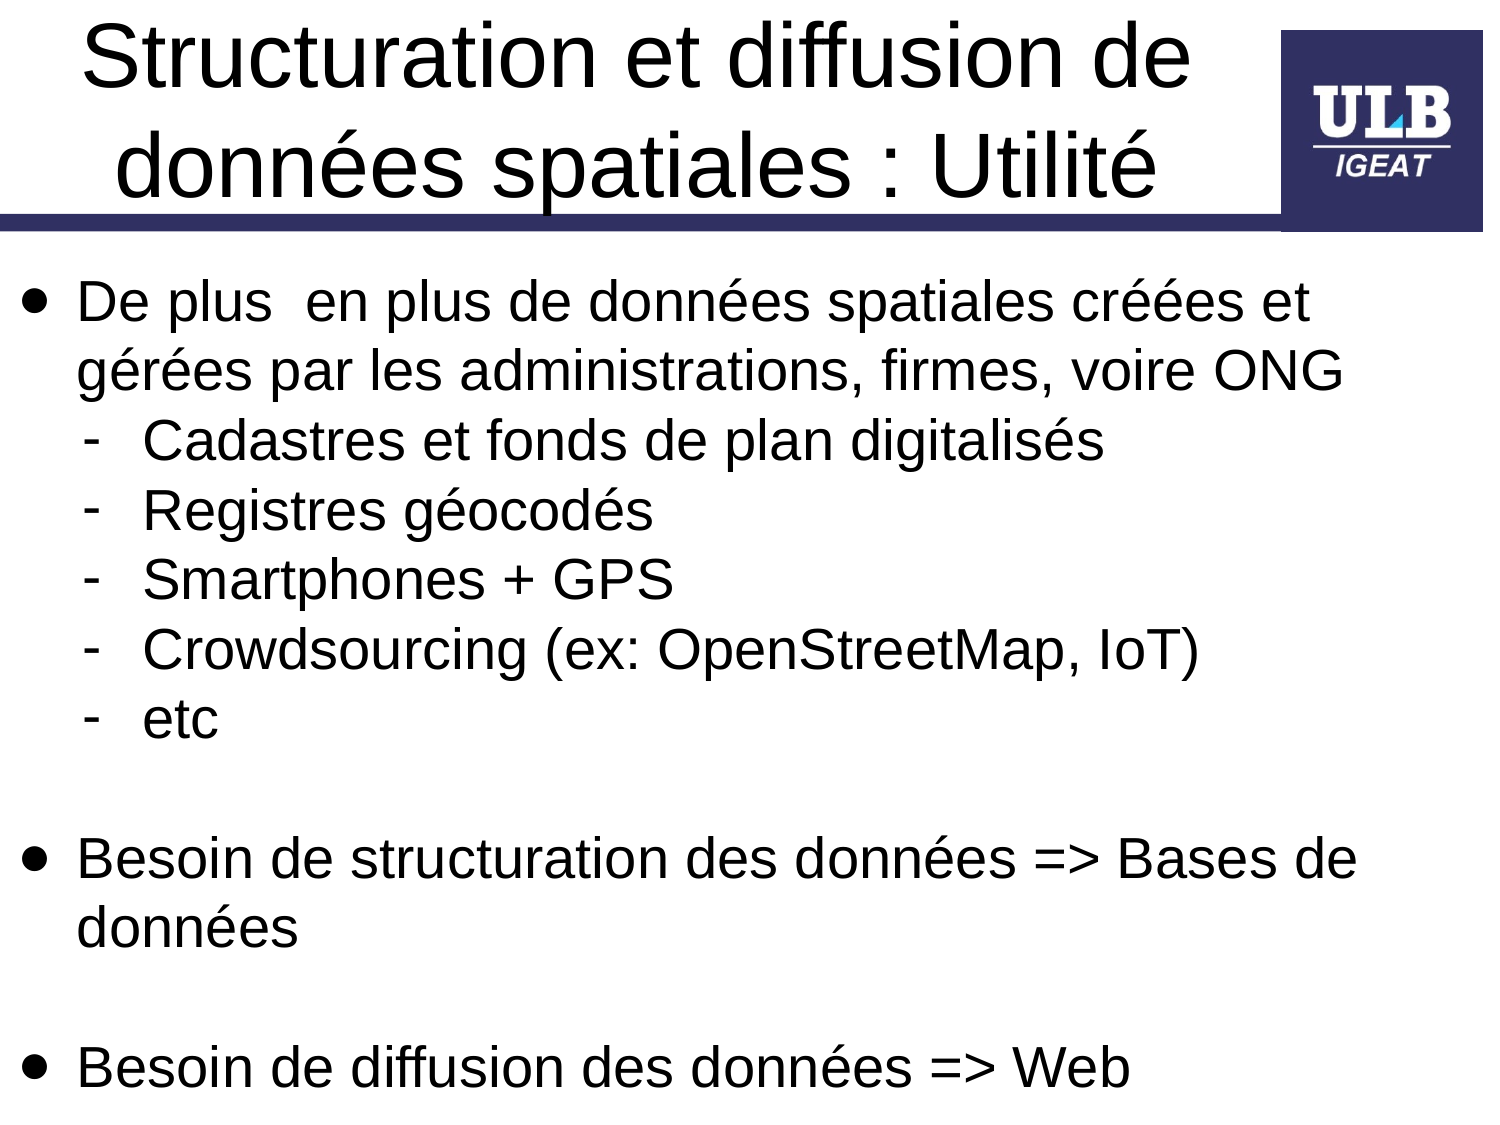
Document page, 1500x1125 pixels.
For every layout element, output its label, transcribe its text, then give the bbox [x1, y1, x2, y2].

text_box Structuration et diffusion de données spatiales : Utilité [0, 0, 1276, 220]
picture [1281, 30, 1483, 232]
text_box De plus en plus de données spatiales créées et gérées par les administrations, firmes, voire ONG Cadastres et fonds de plan digitalisés Registres géocodés Smartphones + GPS Crowdsourcing (ex: OpenStreetMap, IoT) etc Besoin de structuration des données => Bases de données Besoin de diffusion des données => Web [11, 263, 1487, 1099]
